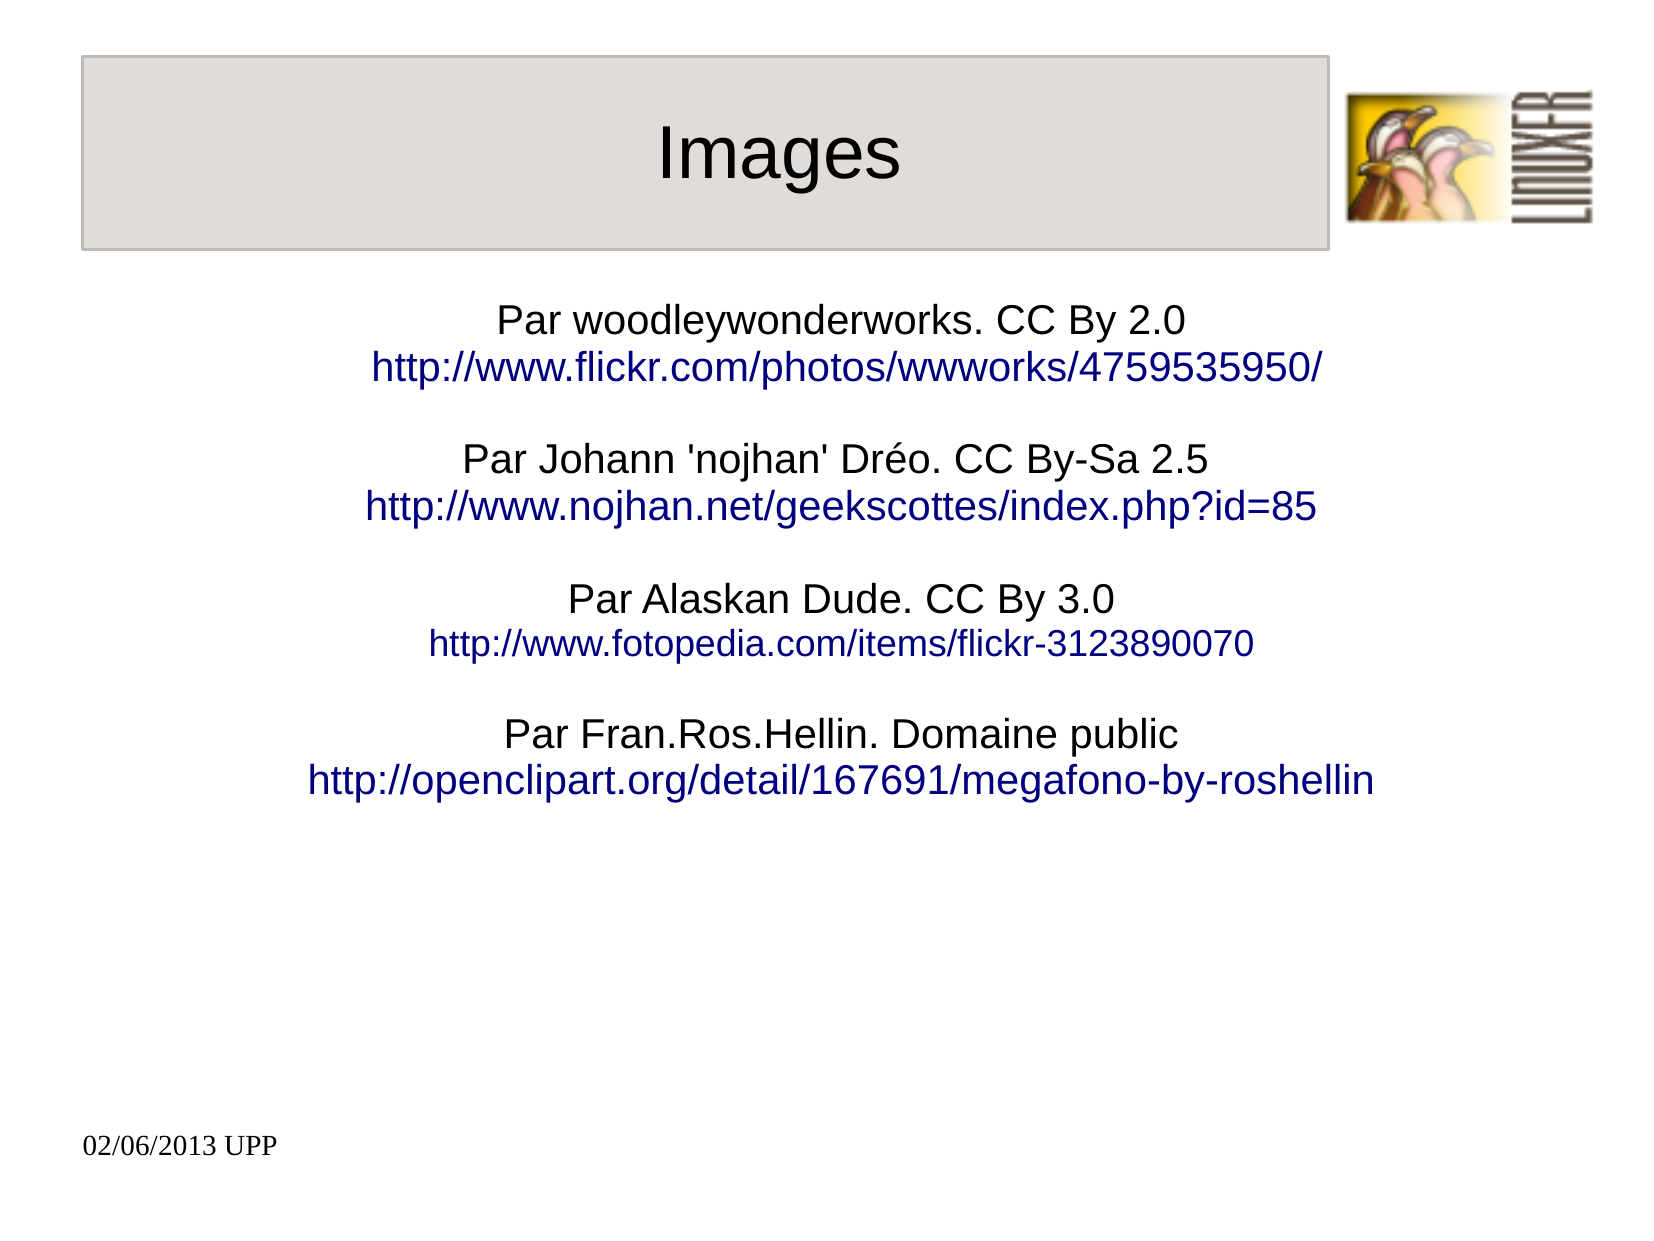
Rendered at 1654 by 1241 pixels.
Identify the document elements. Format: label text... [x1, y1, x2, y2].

title Images [82, 56, 1329, 250]
subtitle Par woodleywonderworks. CC By 2.0 http://www.flickr.com/photos/wwworks/4759535950/ Par Johann 'nojhan' Dréo. CC By-Sa 2.5 http://www.nojhan.net/geekscottes/index.php?id=85 Par Alaskan Dude. CC By 3.0 http://www.fotopedia.com/items/flickr-3123890070 Par Fran.Ros.Hellin. Domaine public http://openclipart.org/detail/167691/megafono-by-roshellin [29, 250, 1654, 1055]
picture [1341, 88, 1601, 229]
